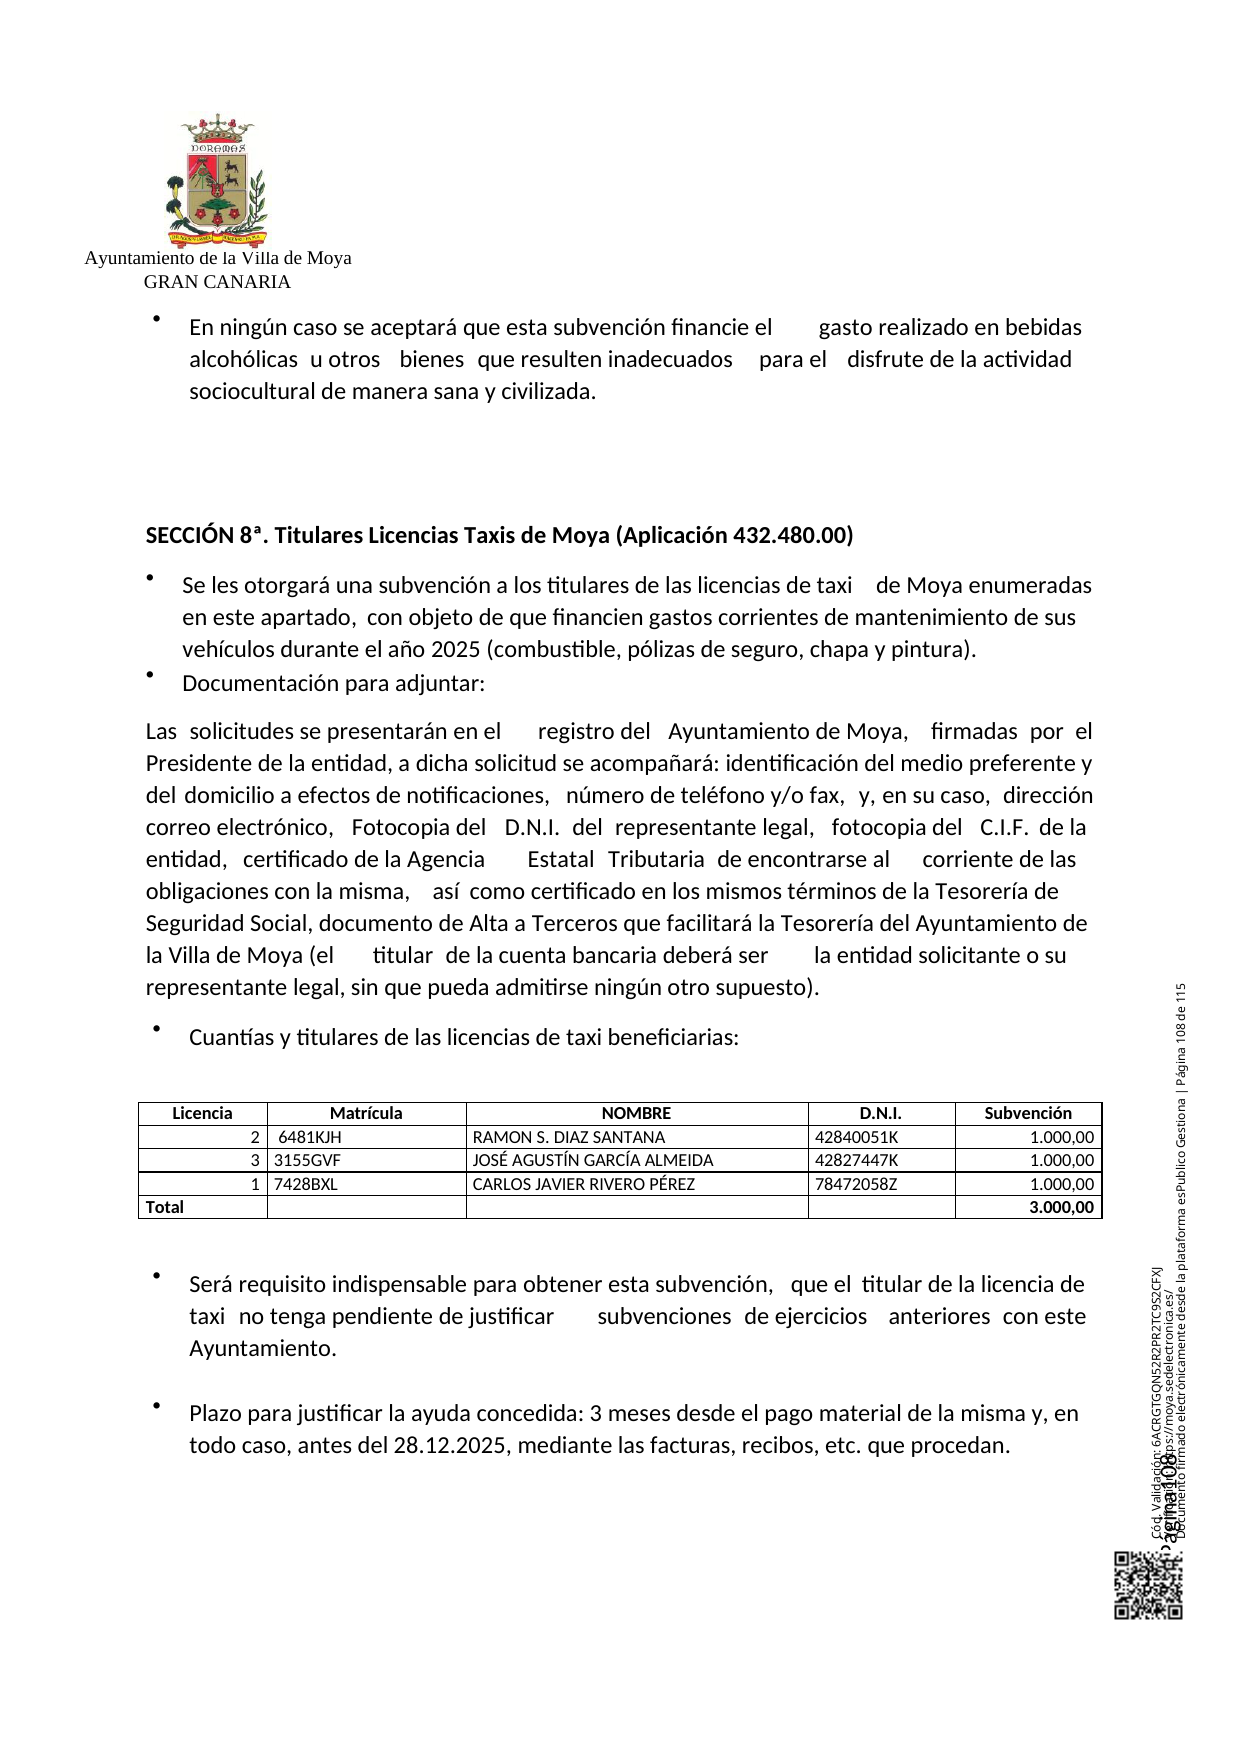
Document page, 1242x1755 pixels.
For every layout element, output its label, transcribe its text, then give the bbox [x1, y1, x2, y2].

text_box solicitudes se presentarán en el [189, 720, 503, 751]
text_box D.N.I. [504, 816, 561, 847]
text_box Las [145, 720, 178, 751]
text_box del [572, 816, 603, 847]
text_box vehículos durante el año 2025 (combustible, pólizas de seguro, chapa y pintura). [182, 639, 978, 669]
text_box Cód. Validación: 6ACRGTGQN52R2PR2TC9S2CFXJ [1147, 1278, 1161, 1540]
picture [1113, 1550, 1185, 1622]
text_box • [152, 310, 177, 341]
text_box representante legal, [615, 816, 816, 847]
text_box Seguridad Social, documento de Alta a Terceros que facilitará la Tesorería del Ayuntamiento de [145, 912, 1090, 943]
text_box por [1029, 720, 1065, 751]
text_box SECCIÓN 8ª. Titulares Licencias Taxis de Moya (Aplicación 432.480.00) [145, 525, 856, 556]
text_box corriente de las [922, 848, 1077, 879]
text_box 42827447K [814, 1152, 900, 1171]
text_box Documentación para adjuntar: [182, 672, 487, 703]
text_box Matrícula [329, 1106, 405, 1125]
text_box 3.000,00 [1029, 1199, 1096, 1223]
text_box sociocultural de manera sana y civilizada. [189, 380, 598, 411]
text_box de la cuenta bancaria deberá ser [445, 945, 770, 975]
text_box titular [372, 945, 434, 975]
text_box que el [790, 1273, 852, 1304]
text_box 3 [250, 1152, 267, 1171]
picture [164, 111, 272, 252]
text_box Ayuntamiento. [189, 1338, 338, 1369]
text_box 7428BXL [273, 1176, 339, 1195]
text_box Subvención [984, 1106, 1074, 1125]
text_box del [145, 784, 177, 815]
text_box CARLOS JAVIER RIVERO PÉREZ [472, 1176, 699, 1195]
text_box GRAN CANARIA [143, 271, 292, 294]
text_box certificado de la Agencia [243, 848, 486, 879]
text_box que resulten inadecuados [477, 348, 733, 379]
text_box 1.000,00 [1029, 1152, 1096, 1171]
text_box número de teléfono y/o fax, [565, 784, 846, 815]
text_box 6481KJH [278, 1129, 343, 1148]
text_box correo electrónico, [145, 816, 335, 847]
text_box la entidad solicitante o su [814, 945, 1068, 975]
text_box [0, 0, 1240, 1754]
text_box como certificado en los mismos términos de la Tesorería de [469, 880, 1060, 911]
text_box 1.000,00 [1029, 1176, 1096, 1195]
text_box 3155GVF [273, 1152, 343, 1171]
text_box disfrute de la actividad [847, 348, 1073, 379]
text_box domicilio a efectos de notificaciones, [184, 784, 551, 815]
text_box • [145, 666, 171, 697]
text_box Documento firmado electrónicamente desde la plataforma esPublico Gestiona | Página 108 de 115 [1172, 1047, 1185, 1540]
text_box Ayuntamiento de la Villa de Moya [84, 247, 353, 270]
text_box JOSÉ AGUSTÍN GARCÍA ALMEIDA [472, 1152, 718, 1171]
text_box con objeto de que financien gastos corrientes de mantenimiento de sus [367, 606, 1077, 637]
text_box en este apartado, [182, 606, 358, 637]
text_box titular de la licencia de [861, 1273, 1086, 1304]
text_box Será requisito indispensable para obtener esta subvención, [189, 1273, 775, 1304]
text_box anteriores [888, 1306, 991, 1336]
text_box registro del [538, 720, 652, 751]
text_box representante legal, sin que pueda admitirse ningún otro supuesto). [145, 977, 822, 1008]
text_box Tributaria [608, 848, 706, 879]
text_box Total [145, 1199, 186, 1218]
text_box Verificación: https://moya.sedelectronica.es/ [1160, 1312, 1172, 1540]
text_box Ayuntamiento de Moya, [668, 720, 910, 751]
text_box de ejercicios [744, 1306, 868, 1336]
text_box para el [759, 348, 828, 379]
text_box RAMON S. DIAZ SANTANA [472, 1129, 669, 1148]
text_box C.I.F. [980, 816, 1030, 847]
text_box Total [145, 1219, 186, 1223]
text_box en su caso, [882, 784, 992, 815]
text_box subvenciones [597, 1306, 732, 1336]
text_box 42840051K [814, 1129, 900, 1148]
text_box taxi [189, 1306, 226, 1336]
text_box todo caso, antes del 28.12.2025, mediante las facturas, recibos, etc. que procedan. [189, 1435, 1012, 1466]
text_box 78472058Z [814, 1176, 899, 1195]
text_box bienes [399, 348, 465, 379]
text_box de Moya enumeradas [876, 575, 1093, 606]
text_box Licencia [172, 1106, 234, 1125]
text_box • [145, 569, 171, 599]
text_box con este [1002, 1306, 1087, 1336]
text_box Se les otorgará una subvención a los titulares de las licencias de taxi [182, 575, 854, 606]
text_box obligaciones con la misma, [145, 880, 411, 911]
text_box Presidente de la entidad, a dicha solicitud se acompañará: identificación del medio preferente y [145, 752, 1094, 783]
text_box Fotocopia del [351, 816, 487, 847]
text_box gasto realizado en bebidas [819, 316, 1083, 347]
text_box no tenga pendiente de justificar [238, 1306, 555, 1336]
text_box 2 [250, 1129, 267, 1148]
text_box dirección [1003, 784, 1095, 815]
text_box • [152, 1397, 177, 1428]
text_box de encontrarse al [717, 848, 891, 879]
text_box el [1075, 720, 1100, 751]
text_box la Villa de Moya (el [145, 945, 335, 975]
text_box Plazo para justificar la ayuda concedida: 3 meses desde el pago material de la misma y, en [189, 1403, 1080, 1434]
text_box así [432, 880, 460, 911]
text_box y, [858, 784, 882, 815]
text_box NOMBRE [601, 1106, 673, 1125]
text_box • [152, 1267, 177, 1298]
text_box 1.000,00 [1029, 1129, 1096, 1148]
text_box de la [1039, 816, 1088, 847]
text_box Página108 [1158, 1453, 1189, 1558]
text_box D.N.I. [859, 1106, 904, 1125]
text_box Estatal [527, 848, 595, 879]
text_box firmadas [931, 720, 1019, 751]
text_box Cuantías y titulares de las licencias de taxi beneficiarias: [189, 1026, 741, 1057]
text_box u otros [310, 348, 381, 379]
text_box En ningún caso se aceptará que esta subvención financie el [189, 316, 774, 347]
text_box fotocopia del [831, 816, 963, 847]
text_box • [152, 1020, 177, 1051]
text_box 1 [250, 1176, 267, 1195]
text_box entidad, [145, 848, 229, 879]
text_box alcohólicas [189, 348, 299, 379]
